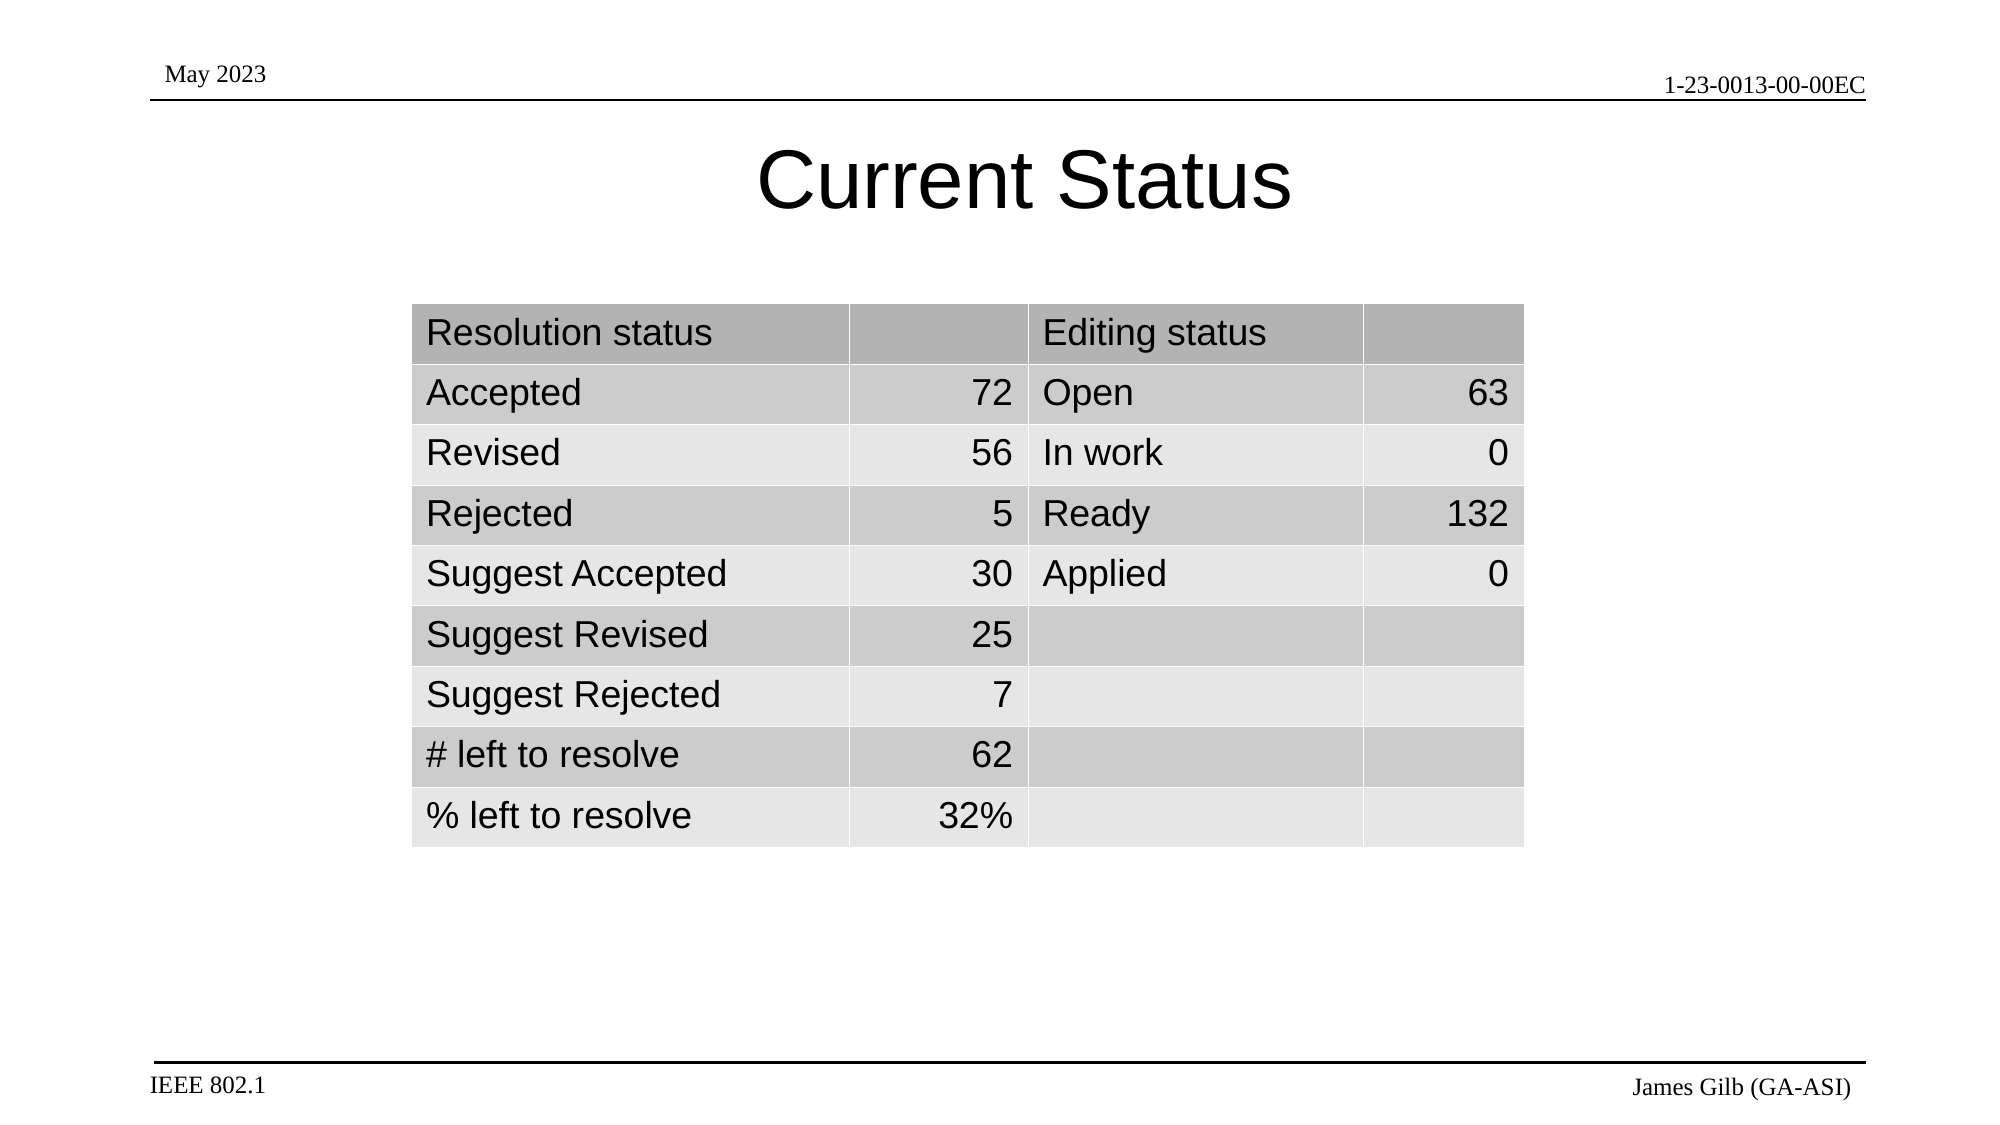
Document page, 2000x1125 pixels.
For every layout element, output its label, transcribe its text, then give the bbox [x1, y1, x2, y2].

table_cell Revised [412, 425, 849, 485]
table_cell [1029, 667, 1363, 726]
table_cell [1364, 667, 1524, 726]
table_cell Suggest Revised [412, 606, 849, 666]
table_cell Suggest Rejected [412, 667, 849, 726]
table_cell [1029, 727, 1363, 787]
table_cell % left to resolve [412, 788, 849, 847]
table_cell 0 [1364, 546, 1524, 605]
table_header Editing status [1029, 304, 1363, 364]
table_cell Accepted [412, 365, 849, 424]
table_cell 63 [1364, 365, 1524, 424]
title Current Status [149, 112, 1900, 238]
table_header [850, 304, 1028, 364]
table_cell Suggest Accepted [412, 546, 849, 605]
table_header Resolution status [412, 304, 849, 364]
table_cell In work [1029, 425, 1363, 485]
table_cell Ready [1029, 486, 1363, 545]
table_cell 30 [850, 546, 1028, 605]
table_cell Rejected [412, 486, 849, 545]
table_cell [1029, 788, 1363, 847]
table_cell 62 [850, 727, 1028, 787]
table_cell [1364, 727, 1524, 787]
table_header [1364, 304, 1524, 364]
table_cell 7 [850, 667, 1028, 726]
table_cell 0 [1364, 425, 1524, 485]
table_cell Open [1029, 365, 1363, 424]
table_cell [1029, 606, 1363, 666]
table_cell [1364, 788, 1524, 847]
table_cell [1364, 606, 1524, 666]
table_cell 5 [850, 486, 1028, 545]
table_cell 132 [1364, 486, 1524, 545]
table_cell 32% [850, 788, 1028, 847]
table_cell 56 [850, 425, 1028, 485]
table_cell 25 [850, 606, 1028, 666]
table_cell 72 [850, 365, 1028, 424]
table_cell Applied [1029, 546, 1363, 605]
table_cell # left to resolve [412, 727, 849, 787]
